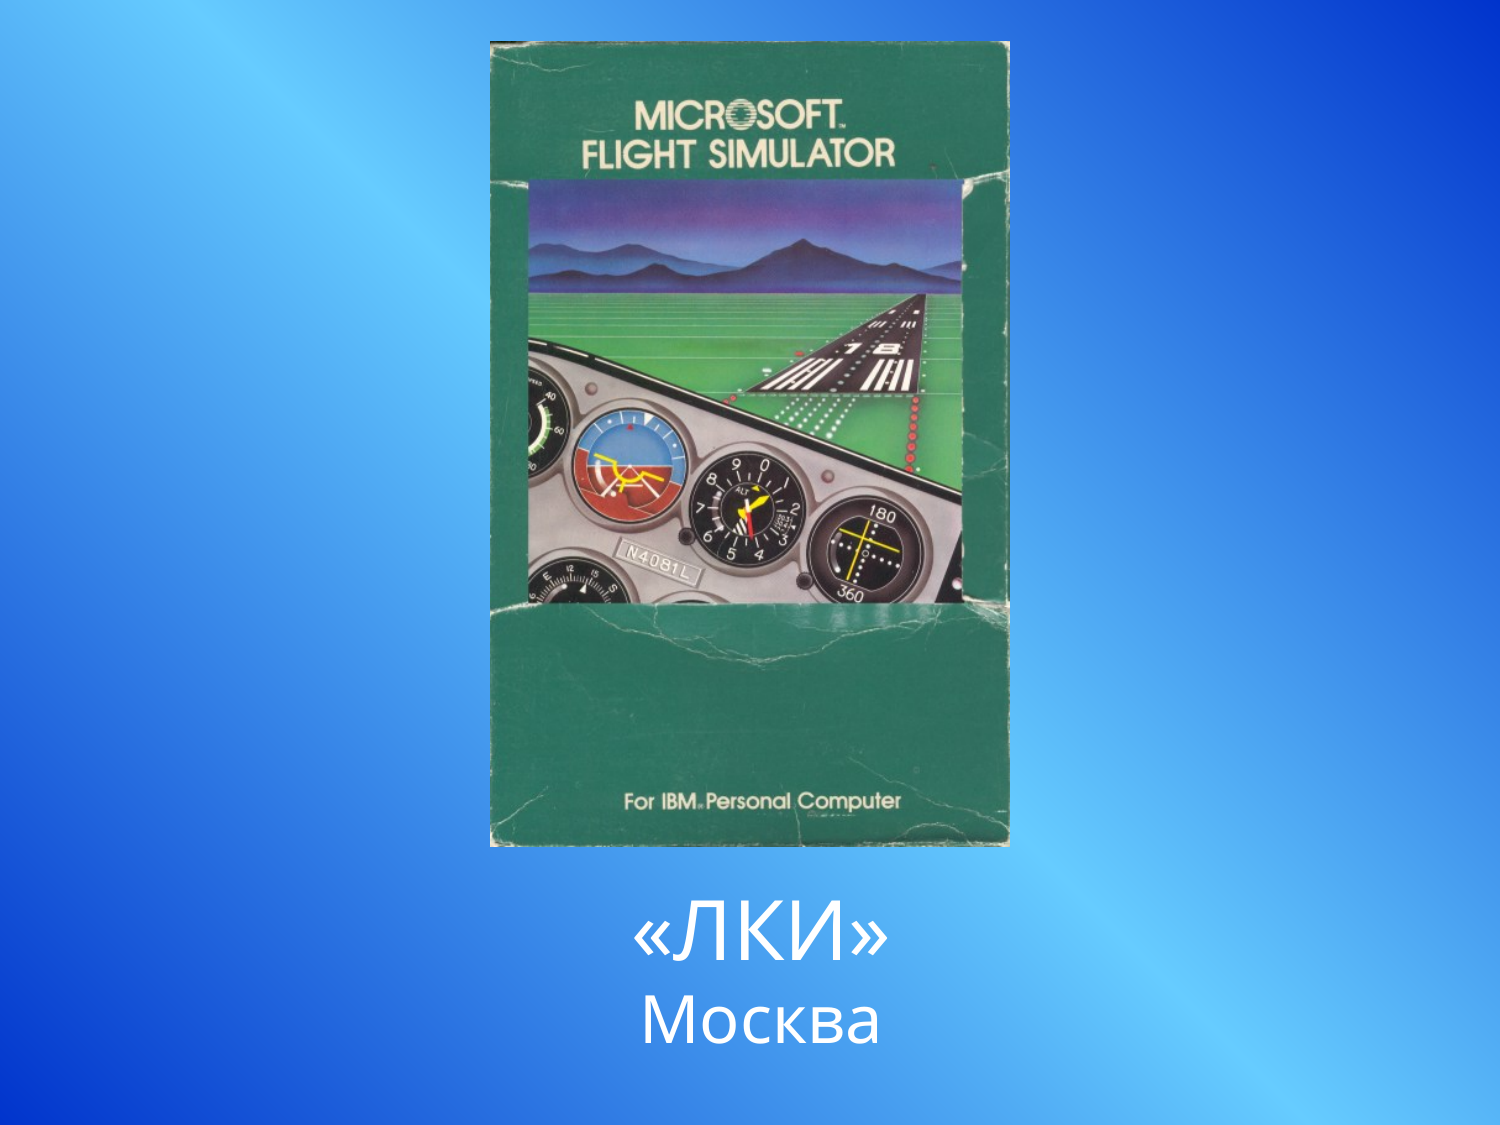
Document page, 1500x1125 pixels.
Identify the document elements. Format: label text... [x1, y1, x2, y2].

picture [490, 41, 1010, 847]
text_box «ЛКИ» Москва [123, 846, 1399, 1088]
